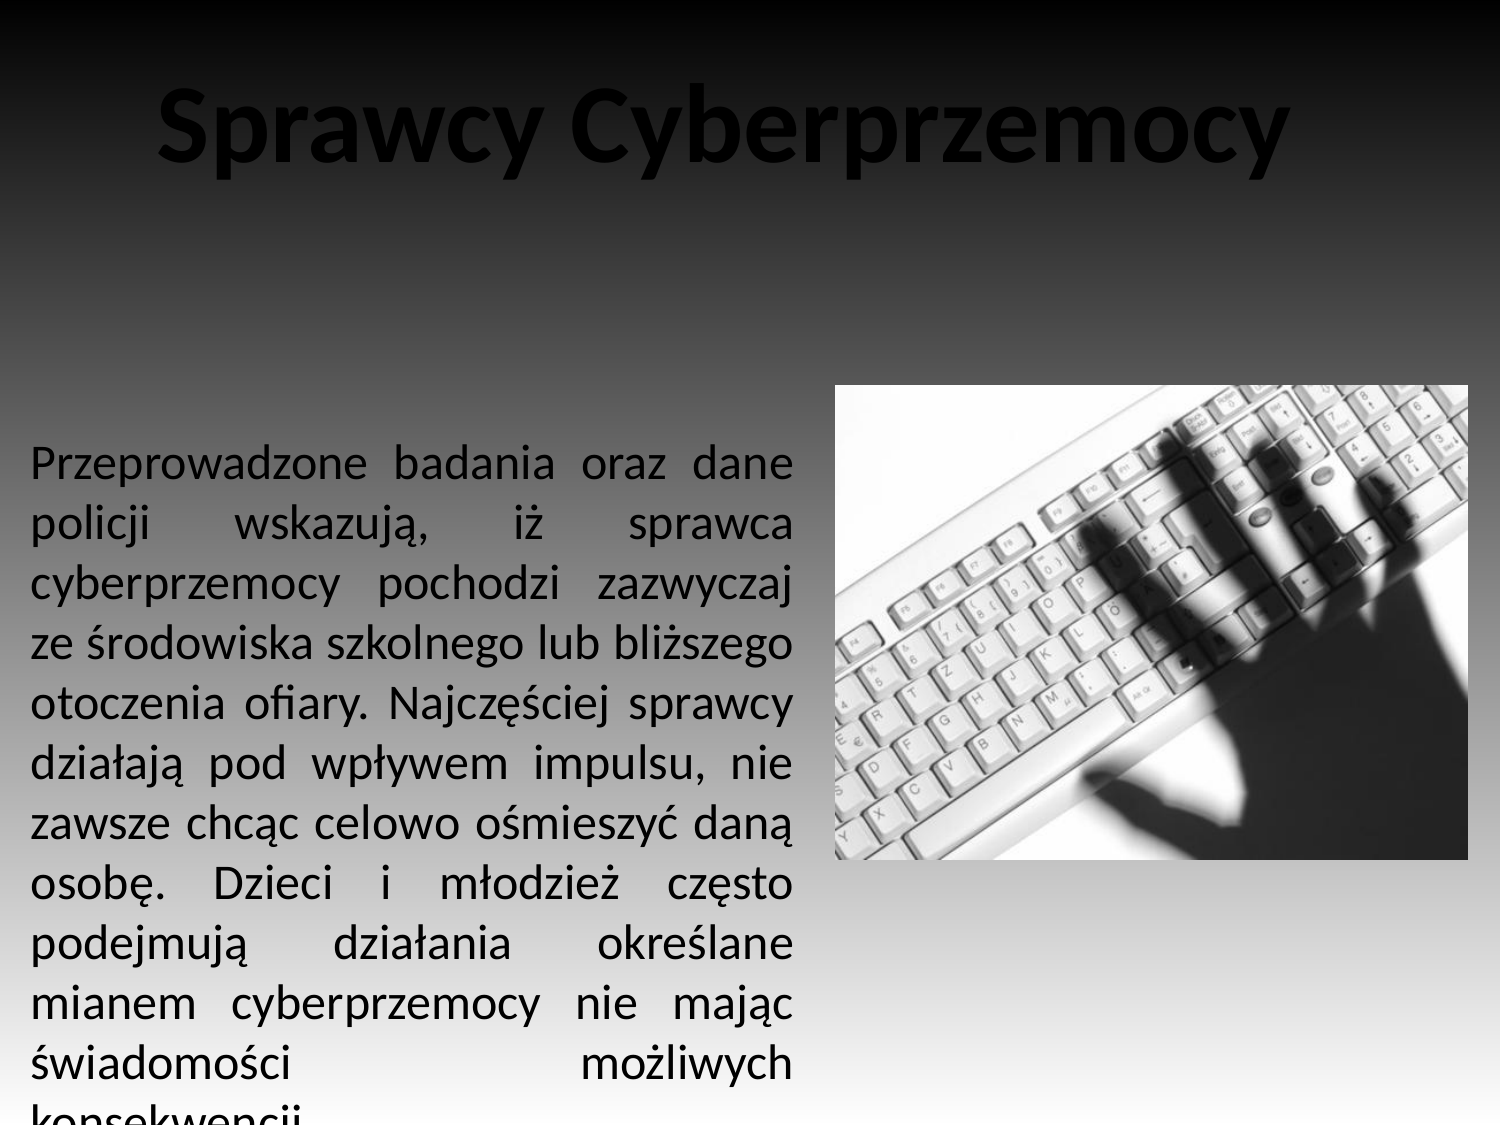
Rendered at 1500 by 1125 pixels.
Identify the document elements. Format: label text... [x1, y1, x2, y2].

picture [835, 385, 1468, 860]
title Przeprowadzone badania oraz dane policji wskazują, iż sprawca cyberprzemocy pochodzi zazwyczaj ze środowiska szkolnego lub bliższego otoczenia ofiary. Najczęściej sprawcy działają pod wpływem impulsu, nie zawsze chcąc celowo ośmieszyć daną osobę. Dzieci i młodzież często podejmują działania określane mianem cyberprzemocy nie mając świadomości możliwych konsekwencji. [16, 361, 809, 882]
text_box Sprawcy Cyberprzemocy [141, 42, 1308, 193]
